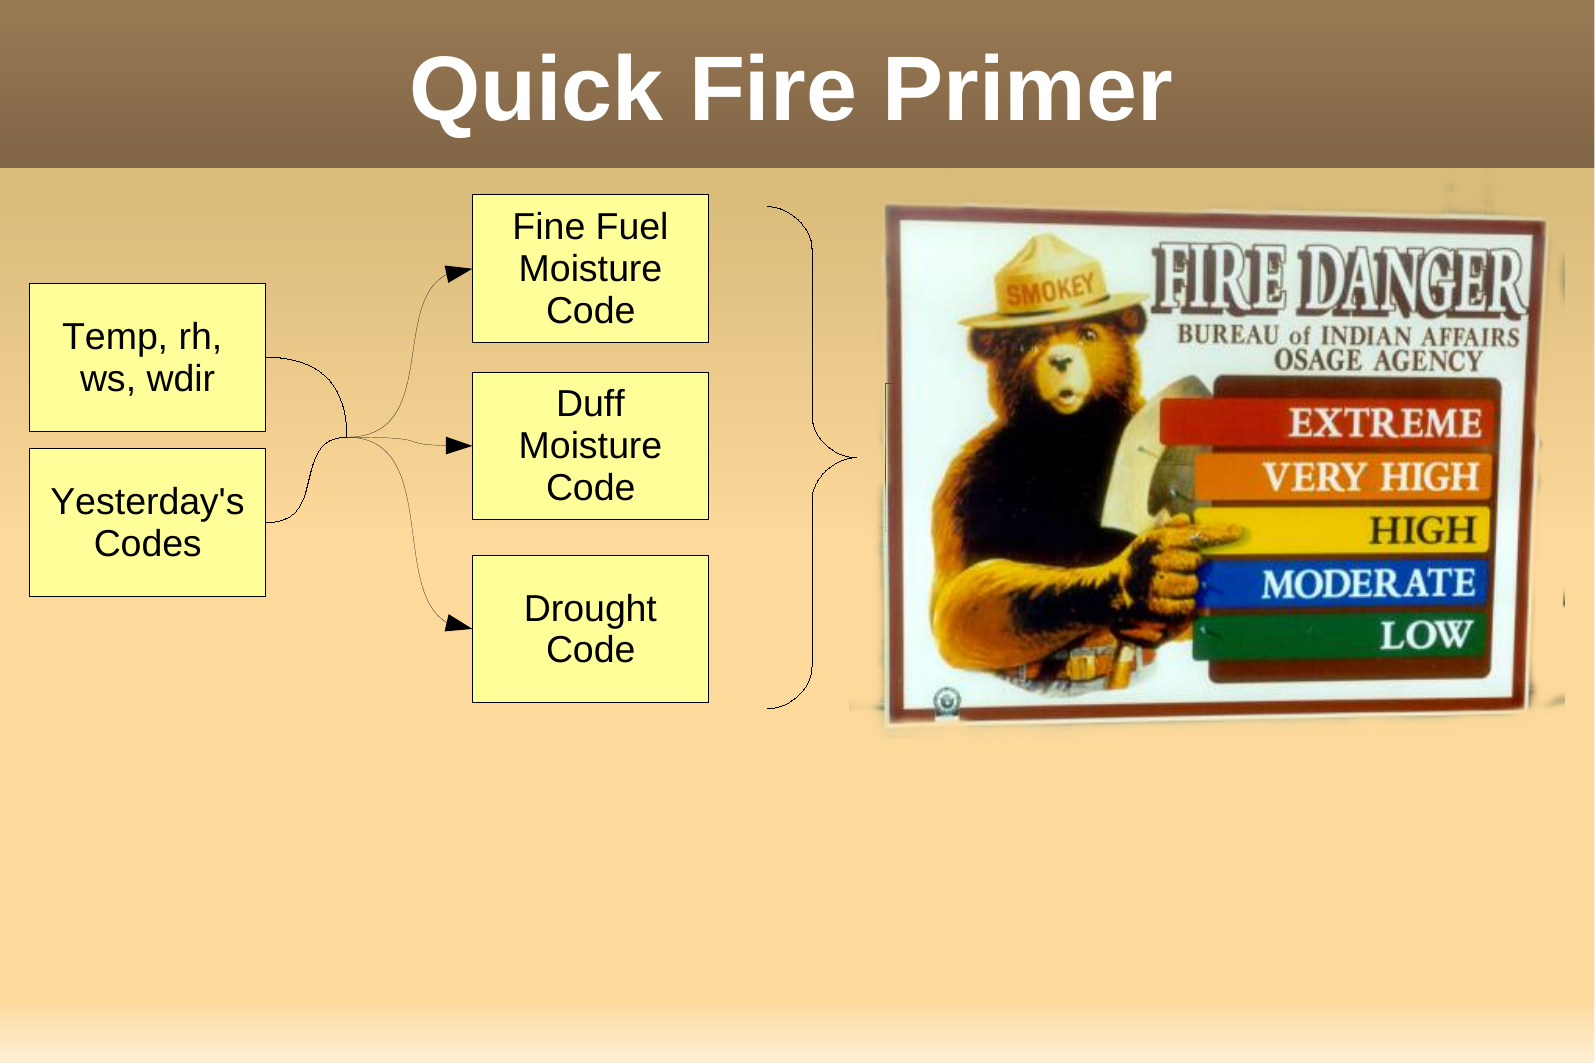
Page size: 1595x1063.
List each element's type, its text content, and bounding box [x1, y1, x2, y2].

text_box Drought Code [472, 555, 709, 703]
text_box Temp, rh, ws, wdir [29, 283, 266, 432]
text_box Yesterday's Codes [29, 448, 266, 597]
picture [0, 0, 1595, 1063]
title Quick Fire Primer [74, 7, 1510, 171]
text_box Fine Fuel Moisture Code [472, 194, 709, 343]
text_box Duff Moisture Code [472, 372, 709, 520]
